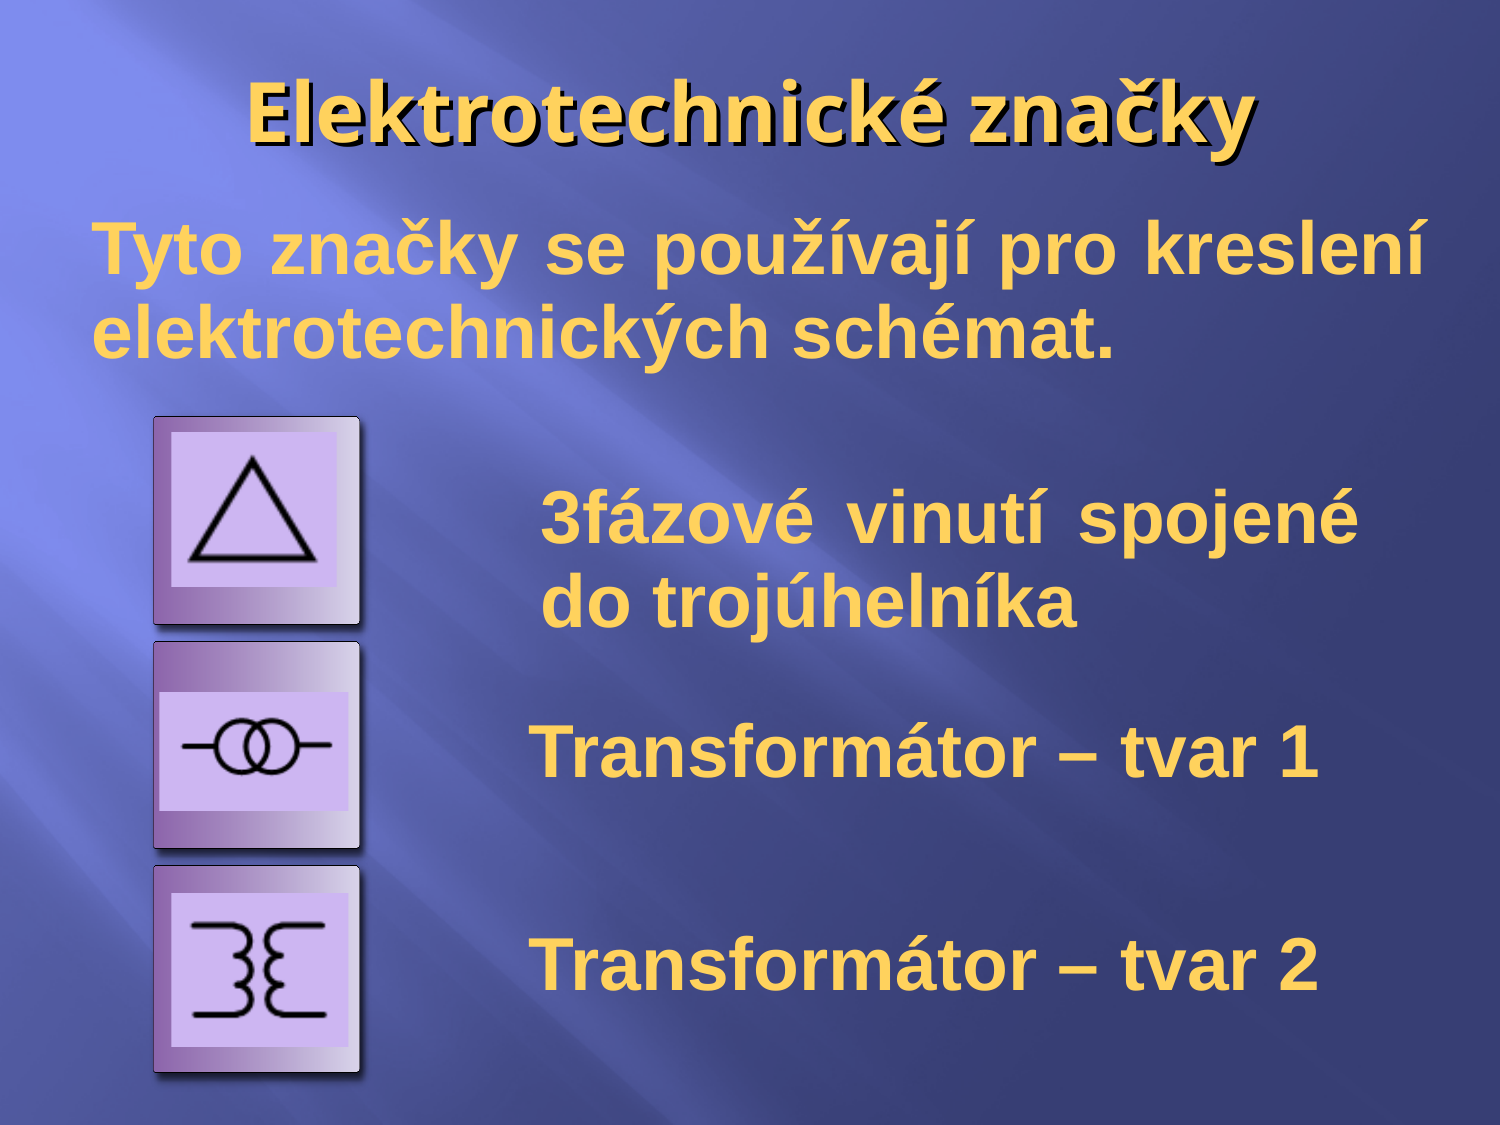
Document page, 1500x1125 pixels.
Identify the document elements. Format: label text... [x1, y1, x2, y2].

picture [147, 408, 373, 1095]
text_box Transformátor – tvar 1 [513, 668, 1424, 835]
title Elektrotechnické značky [75, 45, 1426, 173]
text_box Transformátor – tvar 2 [513, 881, 1459, 1047]
text_box 3fázové vinutí spojené do trojúhelníka [525, 467, 1412, 622]
text_box Tyto značky se používají pro kreslení elektrotechnických schémat. [76, 184, 1447, 398]
